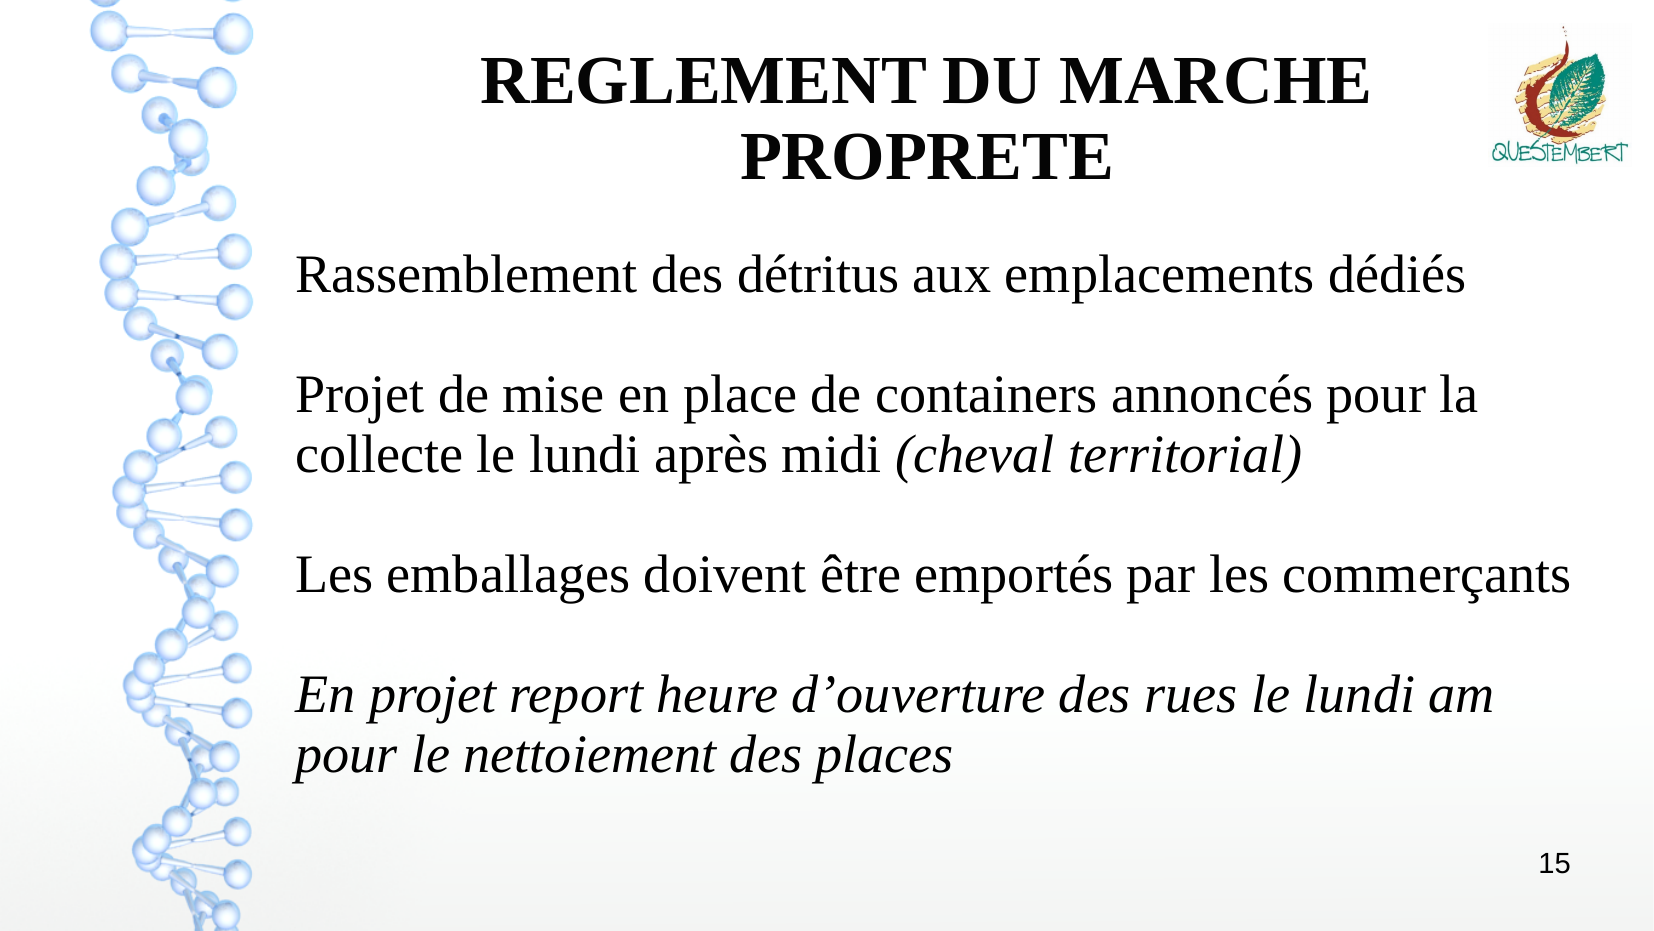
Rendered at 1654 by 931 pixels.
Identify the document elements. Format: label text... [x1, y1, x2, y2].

picture [0, 0, 1654, 931]
subtitle Rassemblement des détritus aux emplacements dédiés Projet de mise en place de containers annoncés pour la collecte le lundi après midi (cheval territorial) Les emballages doivent être emportés par les commerçants En projet report heure d’ouverture des rues le lundi am pour le nettoiement des places [295, 236, 1595, 848]
title REGLEMENT DU MARCHE PROPRETE [318, 42, 1536, 195]
